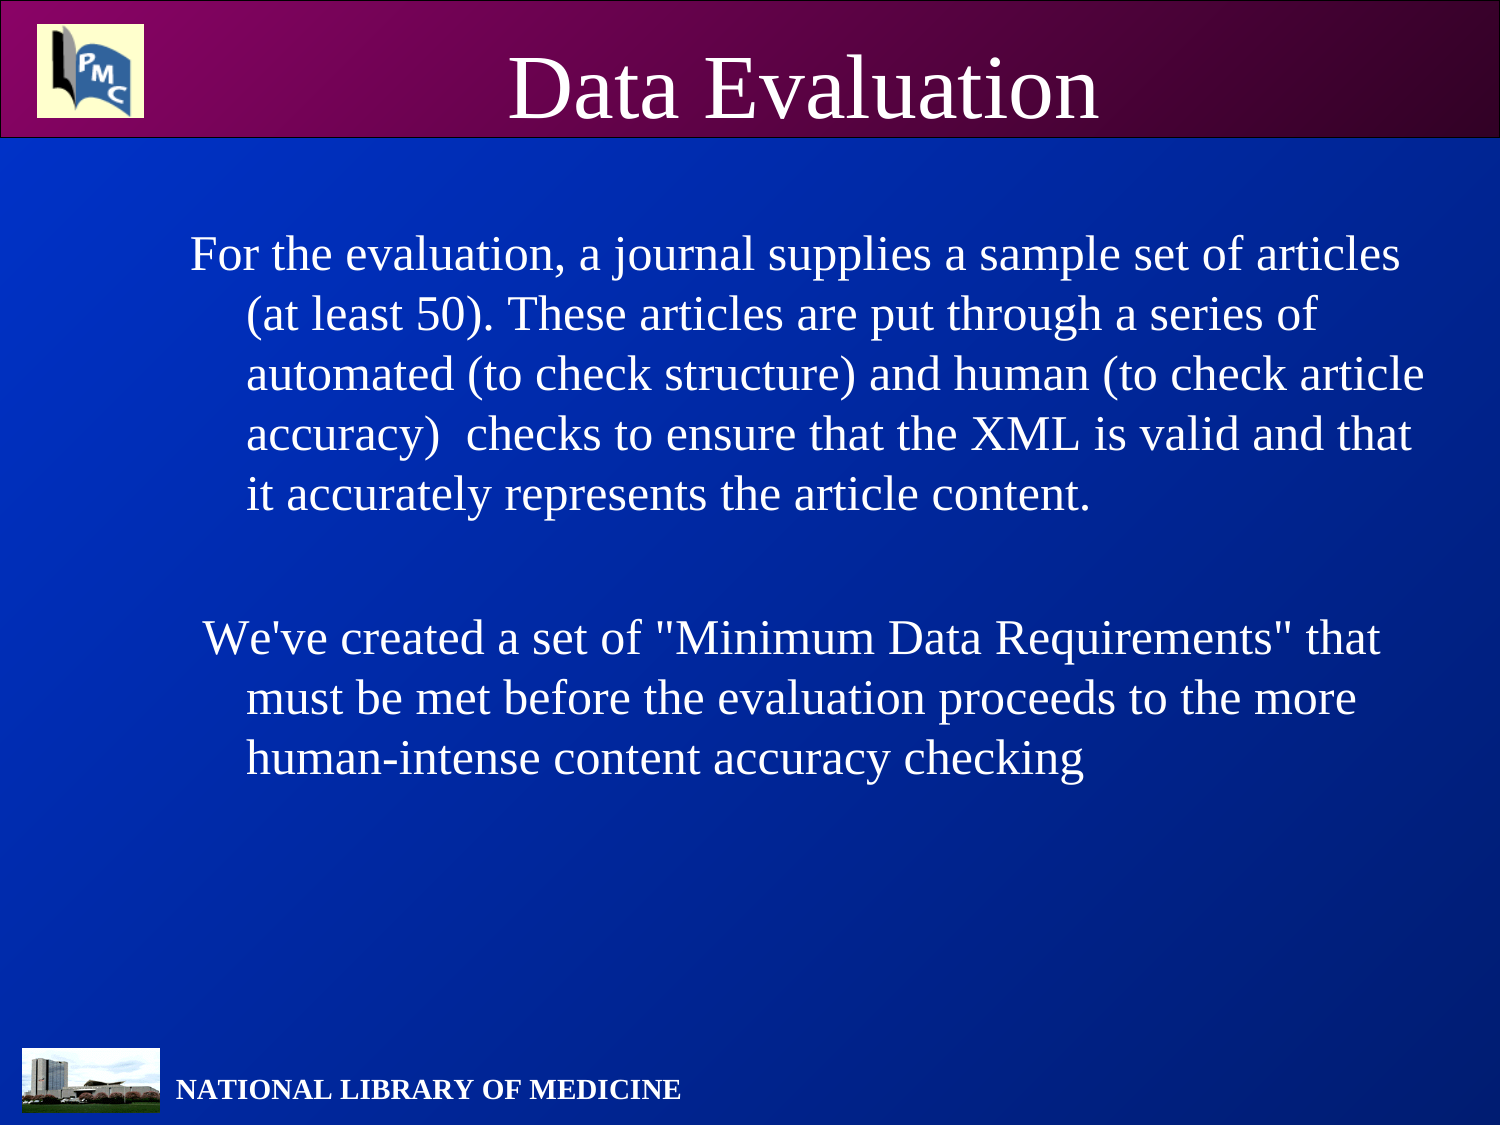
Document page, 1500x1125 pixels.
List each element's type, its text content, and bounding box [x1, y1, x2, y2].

title Data Evaluation [160, 18, 1449, 145]
picture [22, 1048, 160, 1113]
list For the evaluation, a journal supplies a sample set of articles (at least 50). These articles are put through a series of automated (to check structure) and human (to check article accuracy) checks to ensure that the XML is valid and that it accurately represents the article content. We've created a set of "Minimum Data Requirements" that must be met before the evaluation proceeds to the more human-intense content accuracy checking [174, 212, 1463, 1026]
